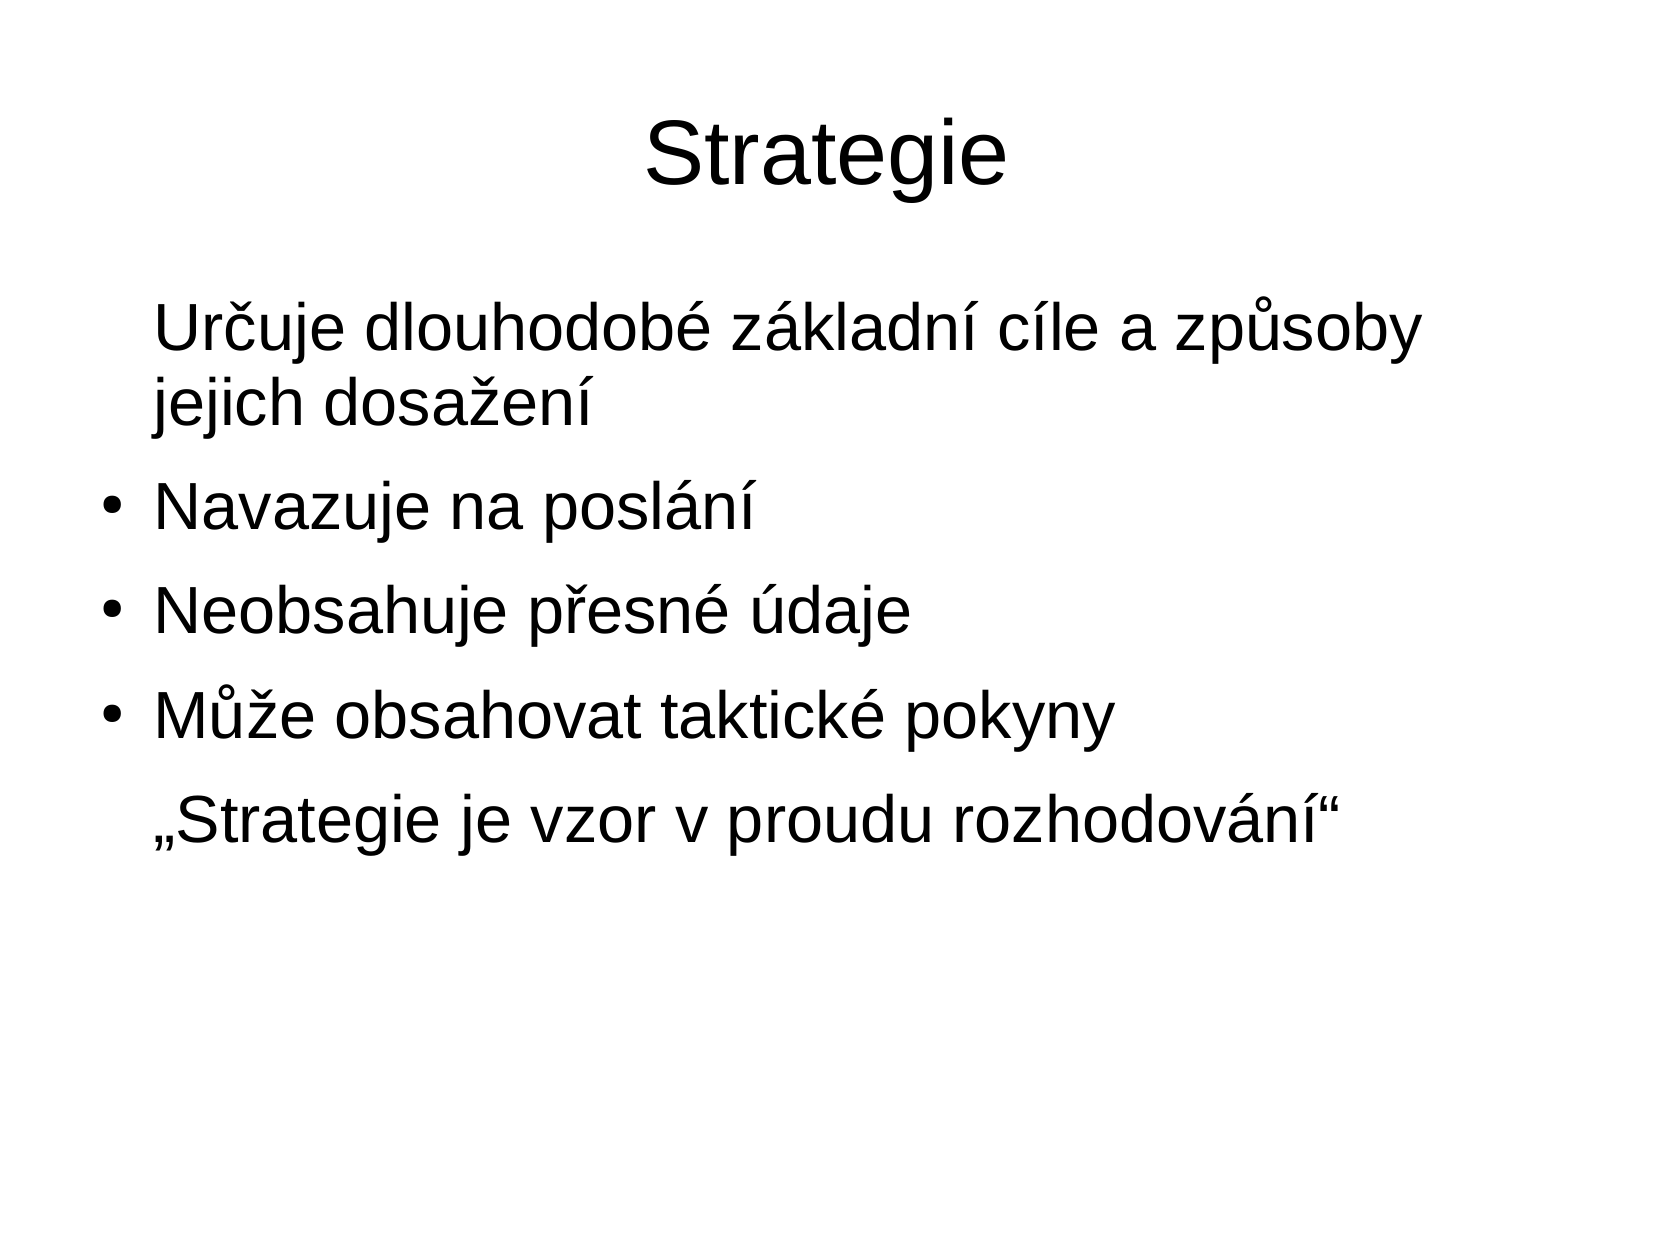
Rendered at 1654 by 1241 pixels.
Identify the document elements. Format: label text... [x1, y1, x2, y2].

list Určuje dlouhodobé základní cíle a způsoby jejich dosažení Navazuje na poslání Neobsahuje přesné údaje Může obsahovat taktické pokyny „Strategie je vzor v proudu rozhodování“ [82, 290, 1571, 1010]
title Strategie [82, 49, 1571, 257]
